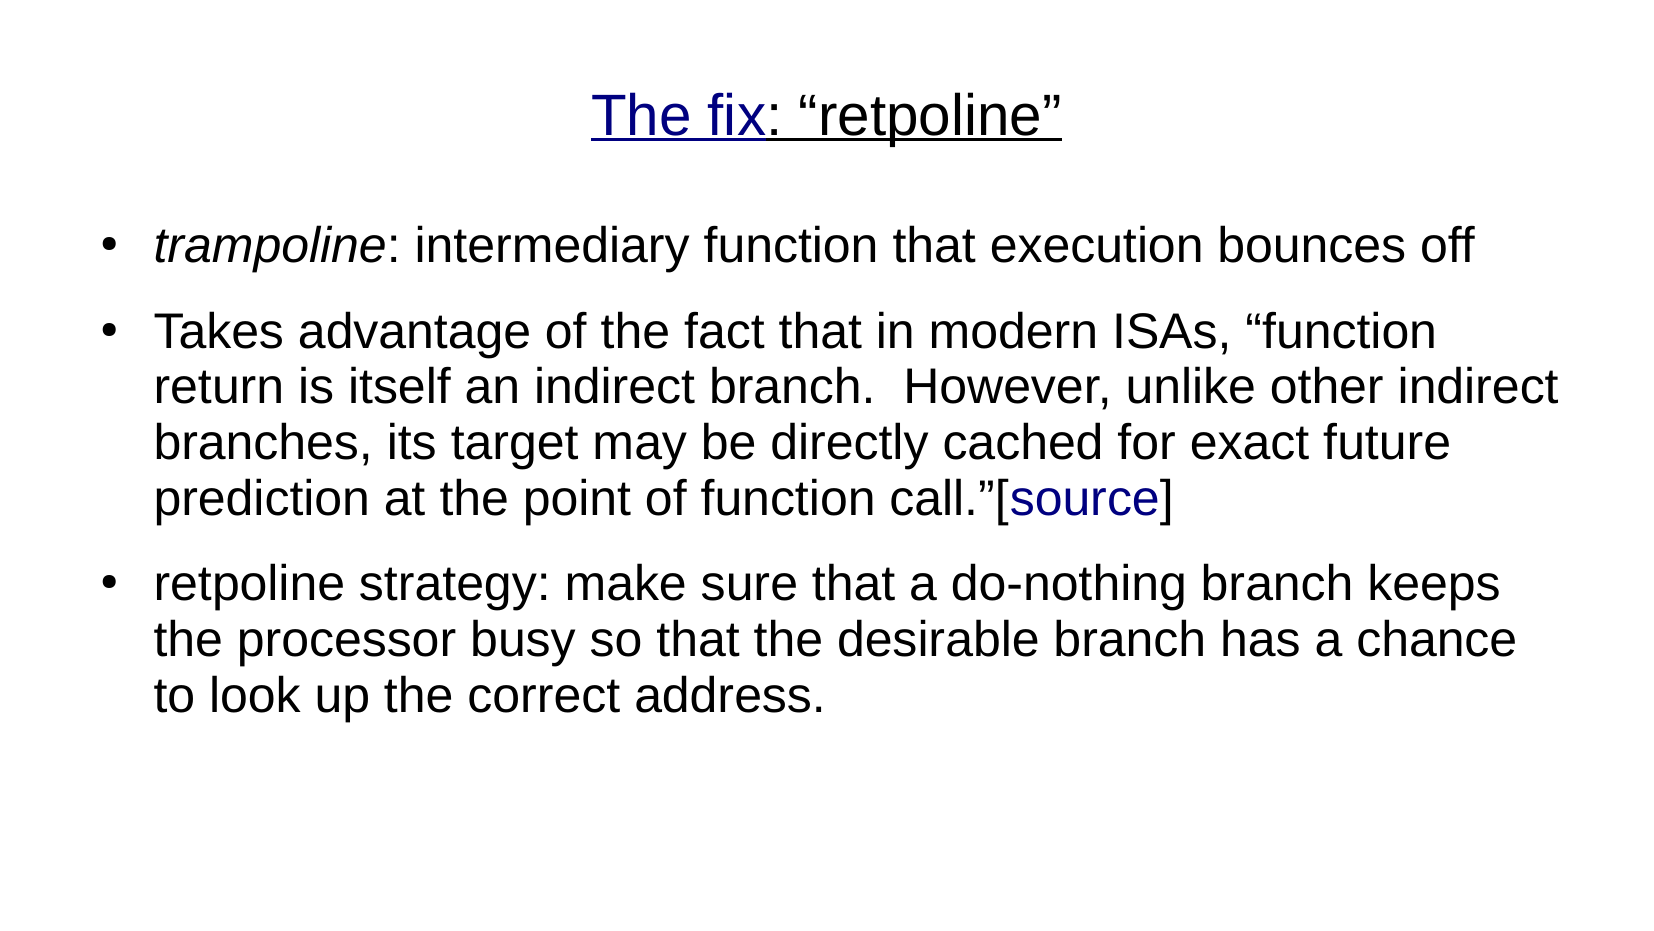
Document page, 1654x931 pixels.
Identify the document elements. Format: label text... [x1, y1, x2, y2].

list trampoline: intermediary function that execution bounces off Takes advantage of the fact that in modern ISAs, “function return is itself an indirect branch. However, unlike other indirect branches, its target may be directly cached for exact future prediction at the point of function call.”[source] retpoline strategy: make sure that a do-nothing branch keeps the processor busy so that the desirable branch has a chance to look up the correct address. [82, 217, 1571, 758]
title The fix: “retpoline” [82, 37, 1571, 193]
